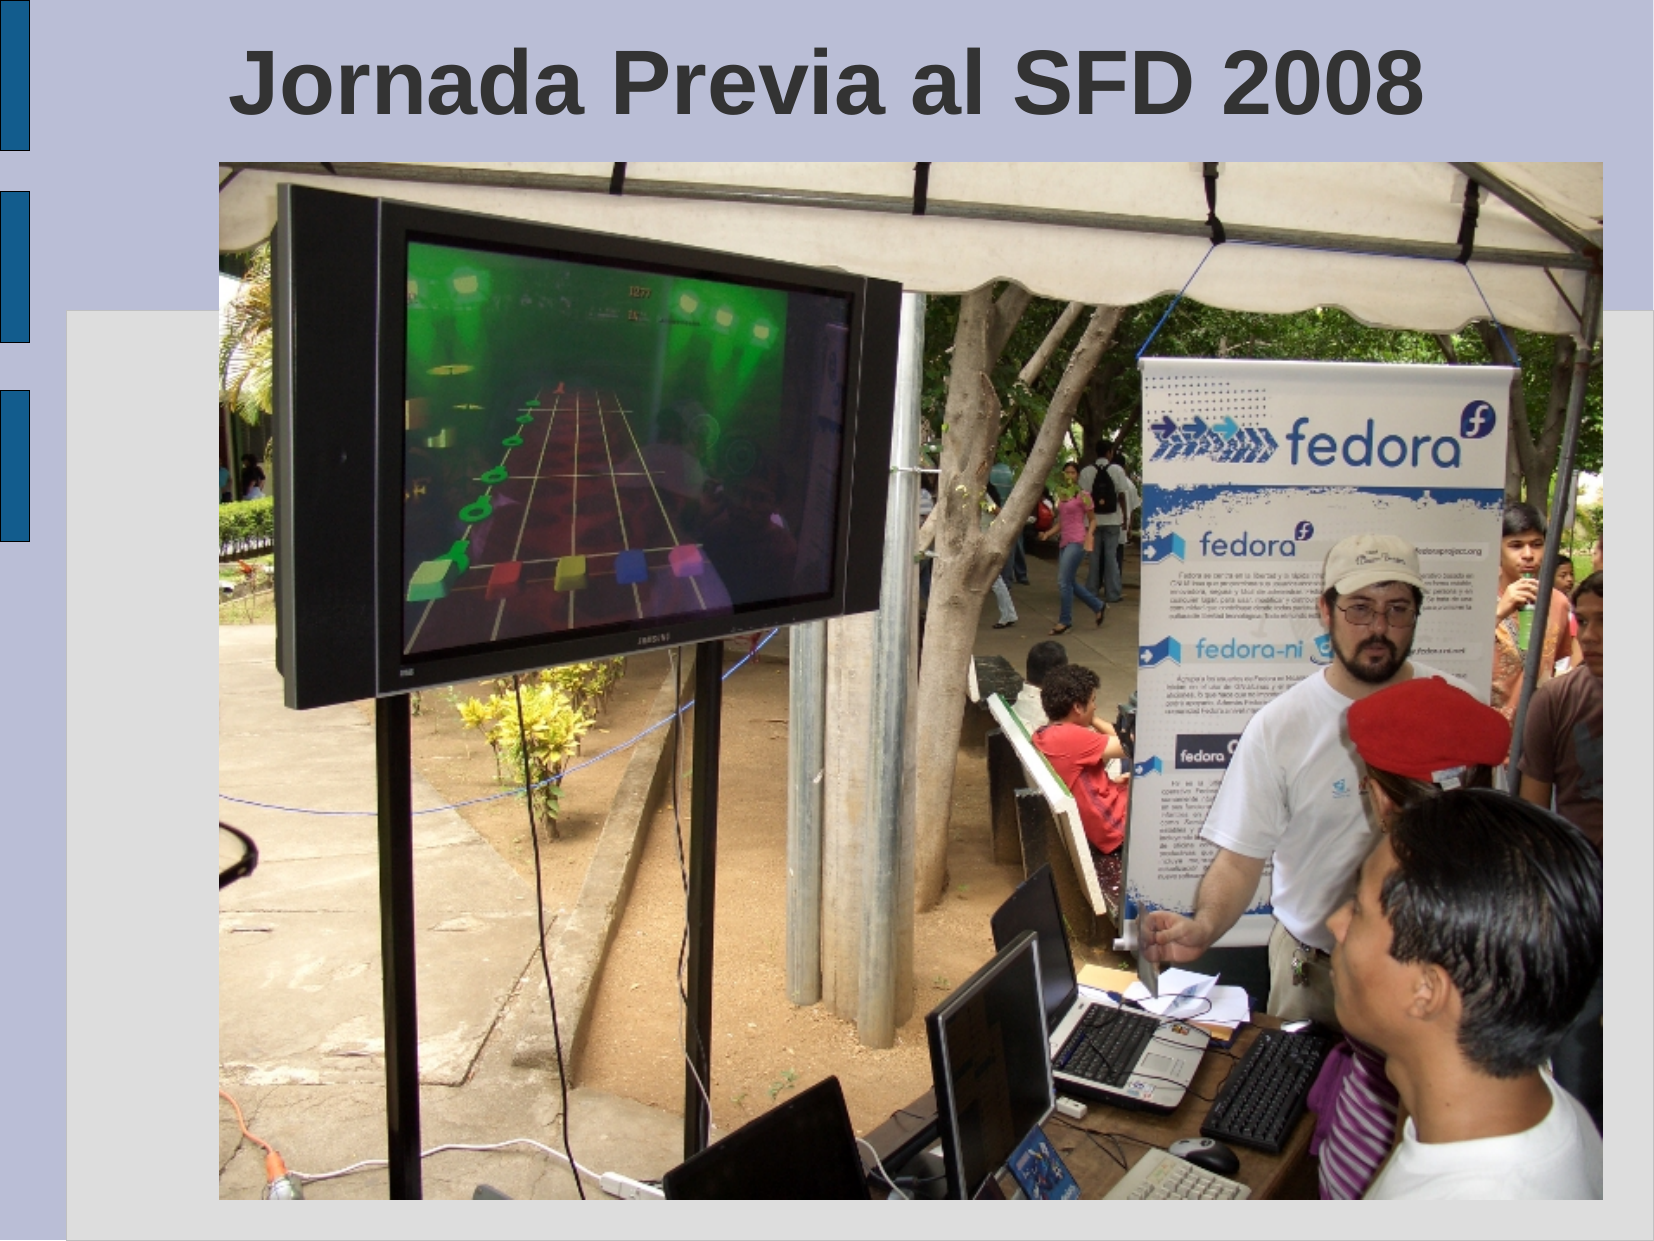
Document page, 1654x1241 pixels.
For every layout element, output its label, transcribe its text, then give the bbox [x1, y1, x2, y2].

title Jornada Previa al SFD 2008 [121, 0, 1534, 179]
picture [219, 162, 1603, 1200]
